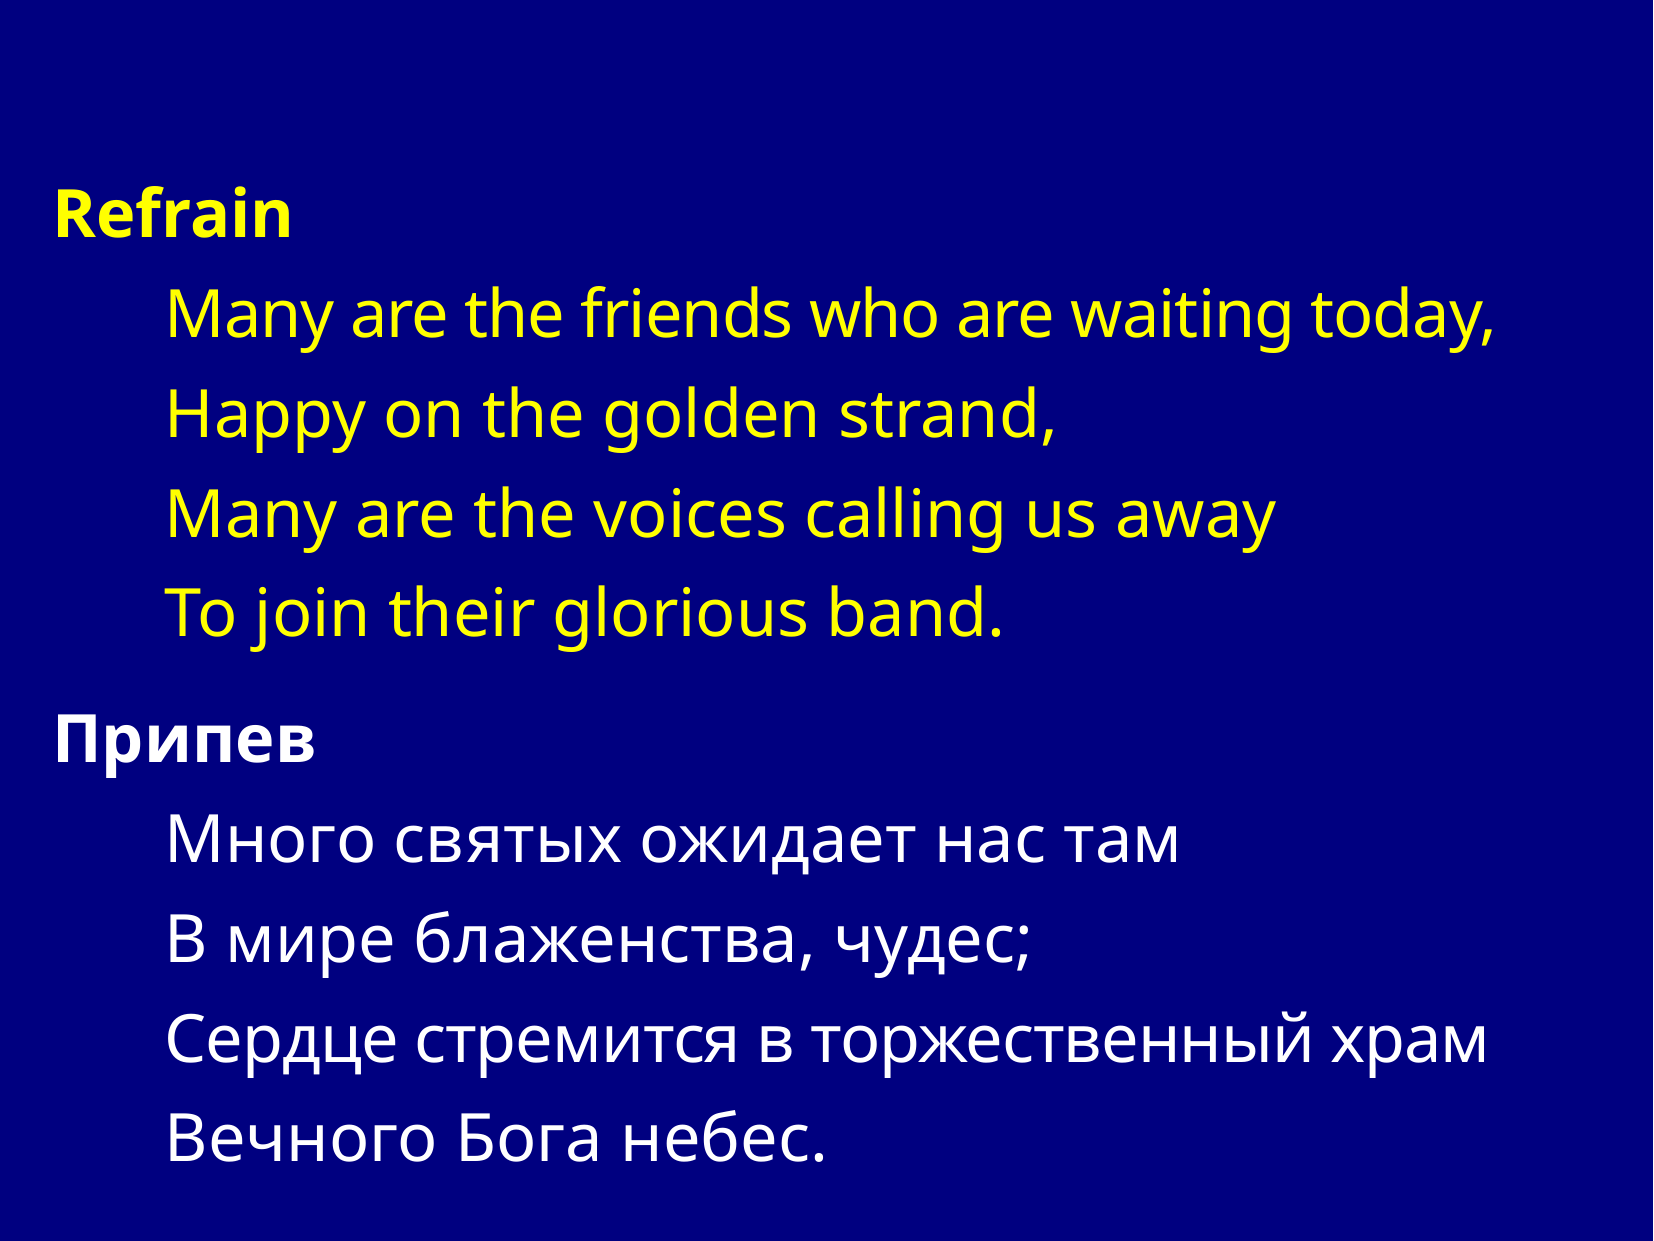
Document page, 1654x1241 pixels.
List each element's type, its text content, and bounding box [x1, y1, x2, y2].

text_box Припев Много святых ожидает нас там В мире блаженства, чудес; Сердце стремится в торжественный храм Вечного Бога небес. [37, 675, 1653, 1163]
text_box Refrain Many are the friends who are waiting today, Happy on the golden strand, Many are the voices calling us away To join their glorious band. [37, 150, 1653, 638]
